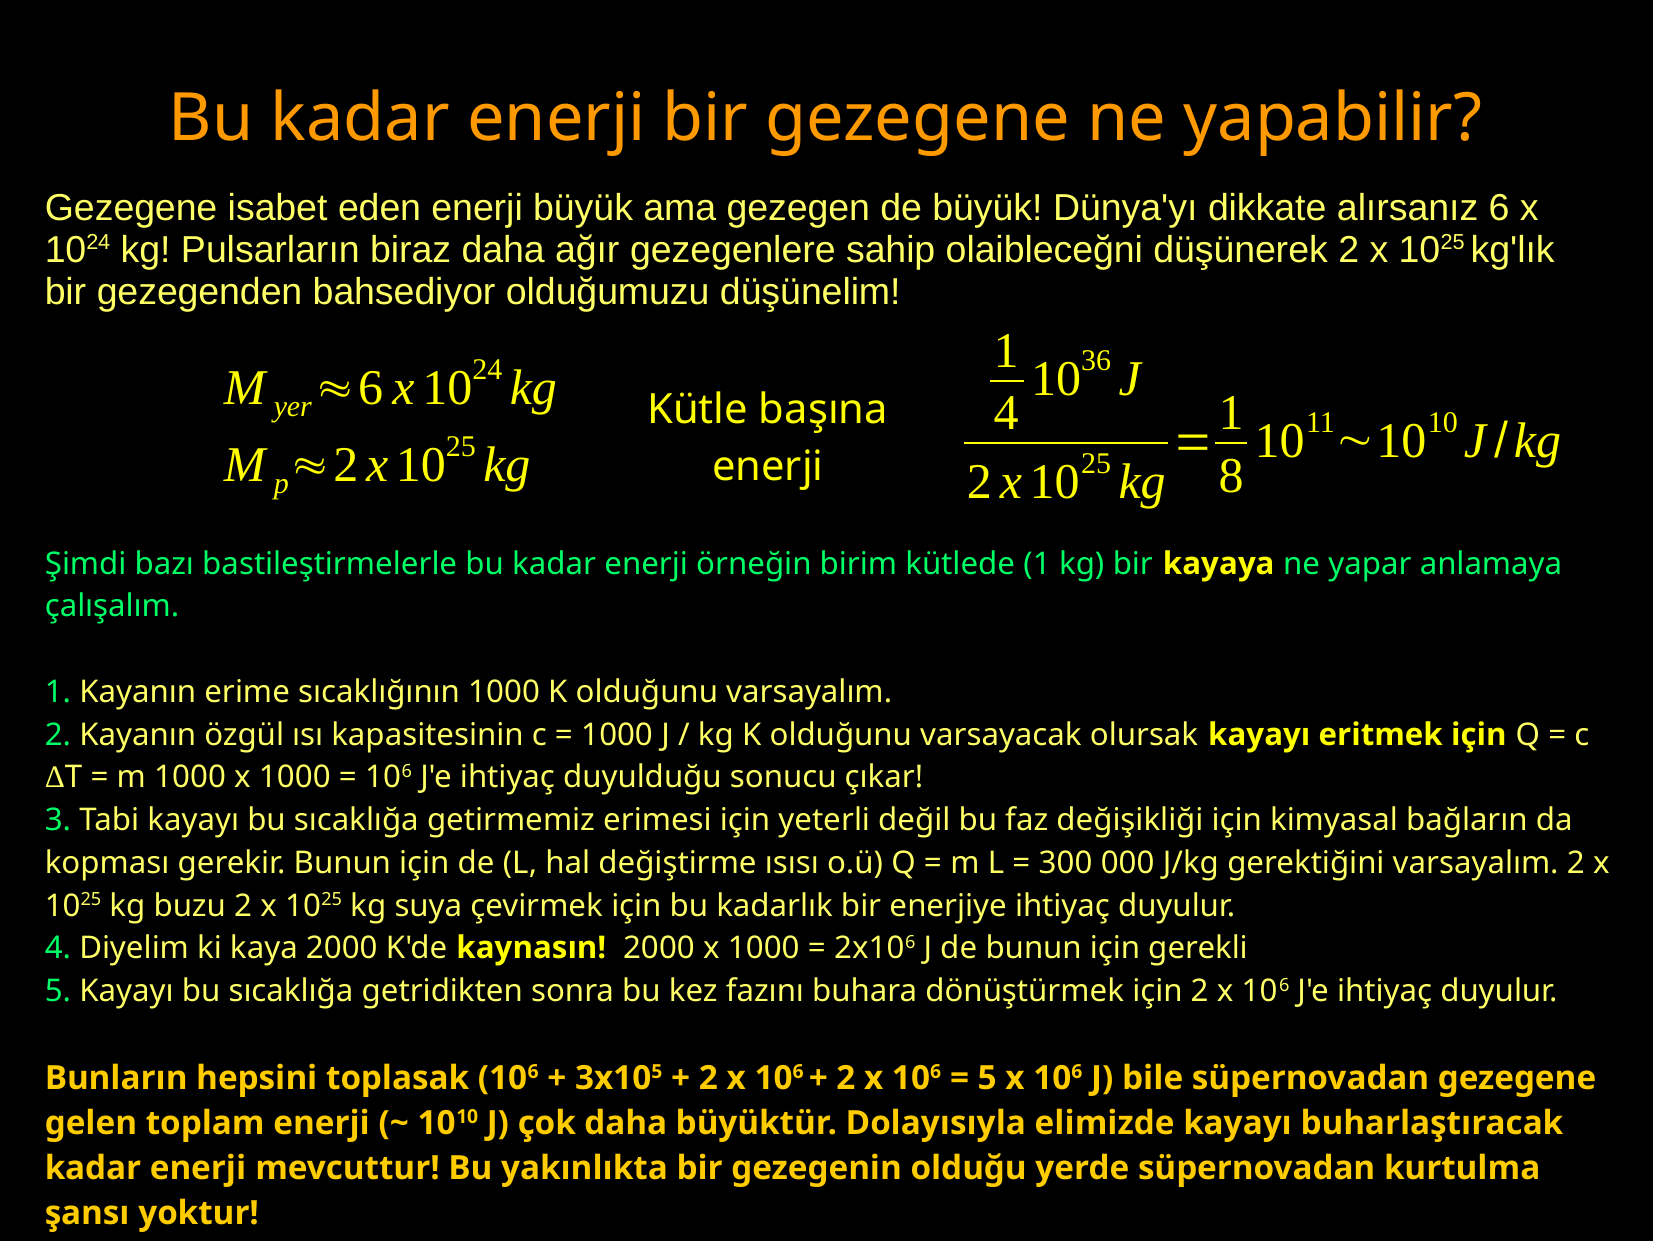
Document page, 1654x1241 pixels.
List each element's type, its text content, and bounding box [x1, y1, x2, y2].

text_box Kütle başına enerji [617, 371, 918, 500]
text_box Gezegene isabet eden enerji büyük ama gezegen de büyük! Dünya'yı dikkate alırsanız 6 x 1024 kg! Pulsarların biraz daha ağır gezegenlere sahip olaibleceğni düşünerek 2 x 1025 kg'lık bir gezegenden bahsediyor olduğumuzu düşünelim! [29, 178, 1620, 320]
chart [956, 321, 1569, 510]
text_box Şimdi bazı bastileştirmelerle bu kadar enerji örneğin birim kütlede (1 kg) bir kayaya ne yapar anlamaya çalışalım. 1. Kayanın erime sıcaklığının 1000 K olduğunu varsayalım. 2. Kayanın özgül ısı kapasitesinin c = 1000 J / kg K olduğunu varsayacak olursak kayayı eritmek için Q = c ΔT = m 1000 x 1000 = 106 J'e ihtiyaç duyulduğu sonucu çıkar! 3. Tabi kayayı bu sıcaklığa getirmemiz erimesi için yeterli değil bu faz değişikliği için kimyasal bağların da kopması gerekir. Bunun için de (L, hal değiştirme ısısı o.ü) Q = m L = 300 000 J/kg gerektiğini varsayalım. 2 x 1025 kg buzu 2 x 1025 kg suya çevirmek için bu kadarlık bir enerjiye ihtiyaç duyulur. 4. Diyelim ki kaya 2000 K'de kaynasın! 2000 x 1000 = 2x106 J de bunun için gerekli 5. Kayayı bu sıcaklığa getridikten sonra bu kez fazını buhara dönüştürmek için 2 x 106 J'e ihtiyaç duyulur. Bunların hepsini toplasak (106 + 3x105 + 2 x 106 + 2 x 106 = 5 x 106 J) bile süpernovadan gezegene gelen toplam enerji (~ 1010 J) çok daha büyüktür. Dolayısıyla elimizde kayayı buharlaştıracak kadar enerji mevcuttur! Bu yakınlıkta bir gezegenin olduğu yerde süpernovadan kurtulma şansı yoktur! [29, 533, 1635, 1210]
chart [214, 429, 538, 500]
chart [214, 352, 565, 423]
title Bu kadar enerji bir gezegene ne yapabilir? [82, 49, 1571, 178]
